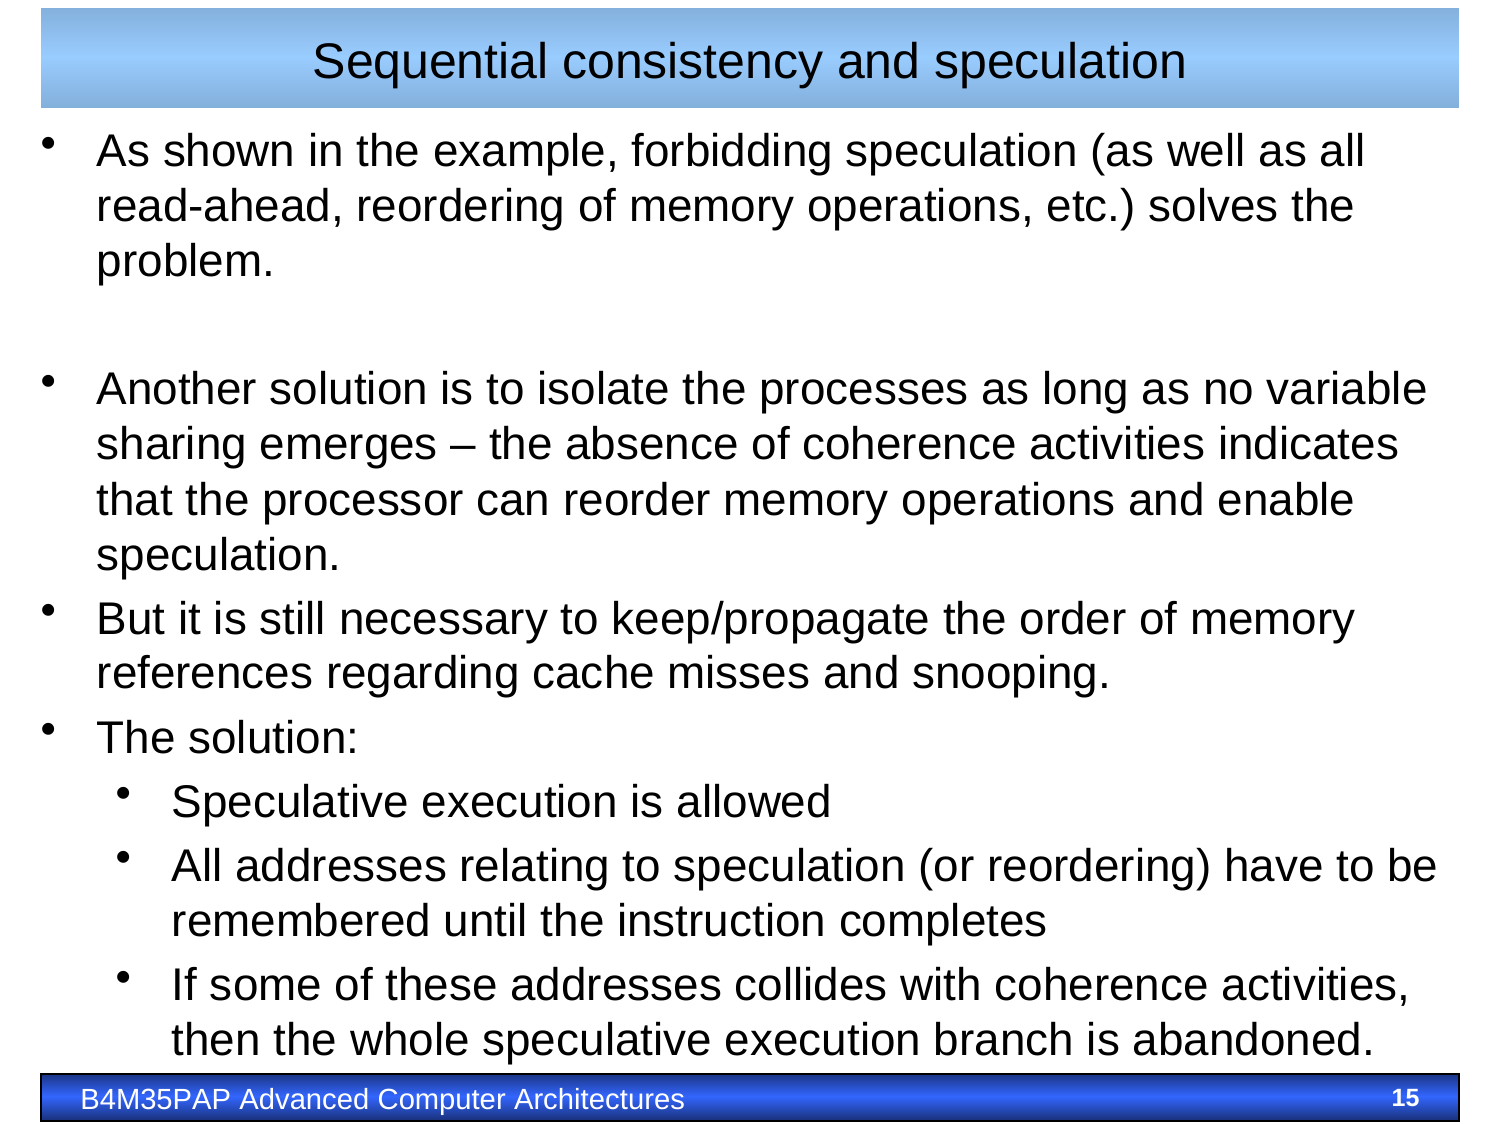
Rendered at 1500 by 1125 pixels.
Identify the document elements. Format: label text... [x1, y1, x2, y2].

title Sequential consistency and speculation [41, 8, 1459, 108]
text_box As shown in the example, forbidding speculation (as well as all read-ahead, reordering of memory operations, etc.) solves the problem. Another solution is to isolate the processes as long as no variable sharing emerges – the absence of coherence activities indicates that the processor can reorder memory operations and enable speculation. But it is still necessary to keep/propagate the order of memory references regarding cache misses and snooping. The solution: Speculative execution is allowed All addresses relating to speculation (or reordering) have to be remembered until the instruction completes If some of these addresses collides with coherence activities, then the whole speculative execution branch is abandoned. [25, 113, 1484, 1056]
